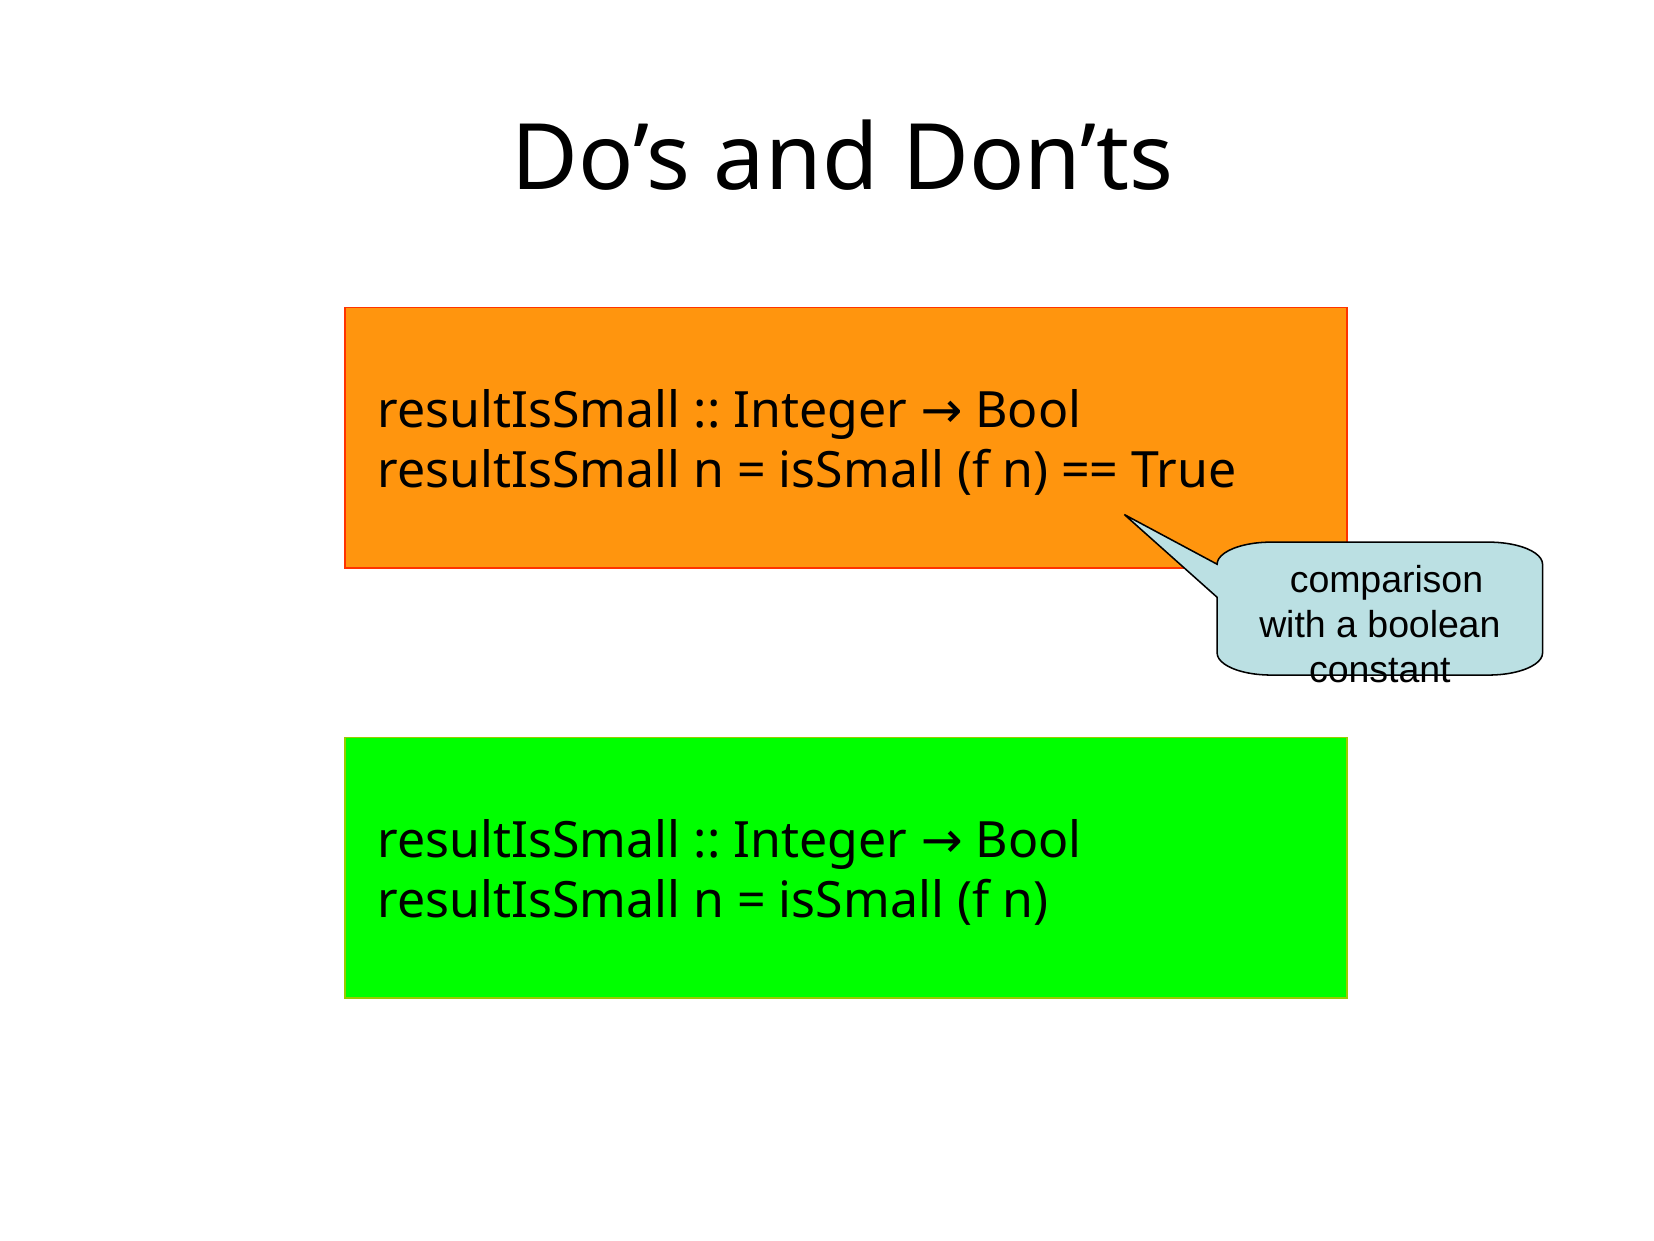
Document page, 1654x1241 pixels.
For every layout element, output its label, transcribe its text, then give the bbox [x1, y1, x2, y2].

text_box comparison with a boolean constant [1124, 514, 1543, 676]
text_box resultIsSmall :: Integer → Bool resultIsSmall n = isSmall (f n) == True [344, 307, 1348, 569]
title Do’s and Don’ts [82, 49, 1571, 257]
text_box resultIsSmall :: Integer → Bool resultIsSmall n = isSmall (f n) [344, 737, 1348, 999]
